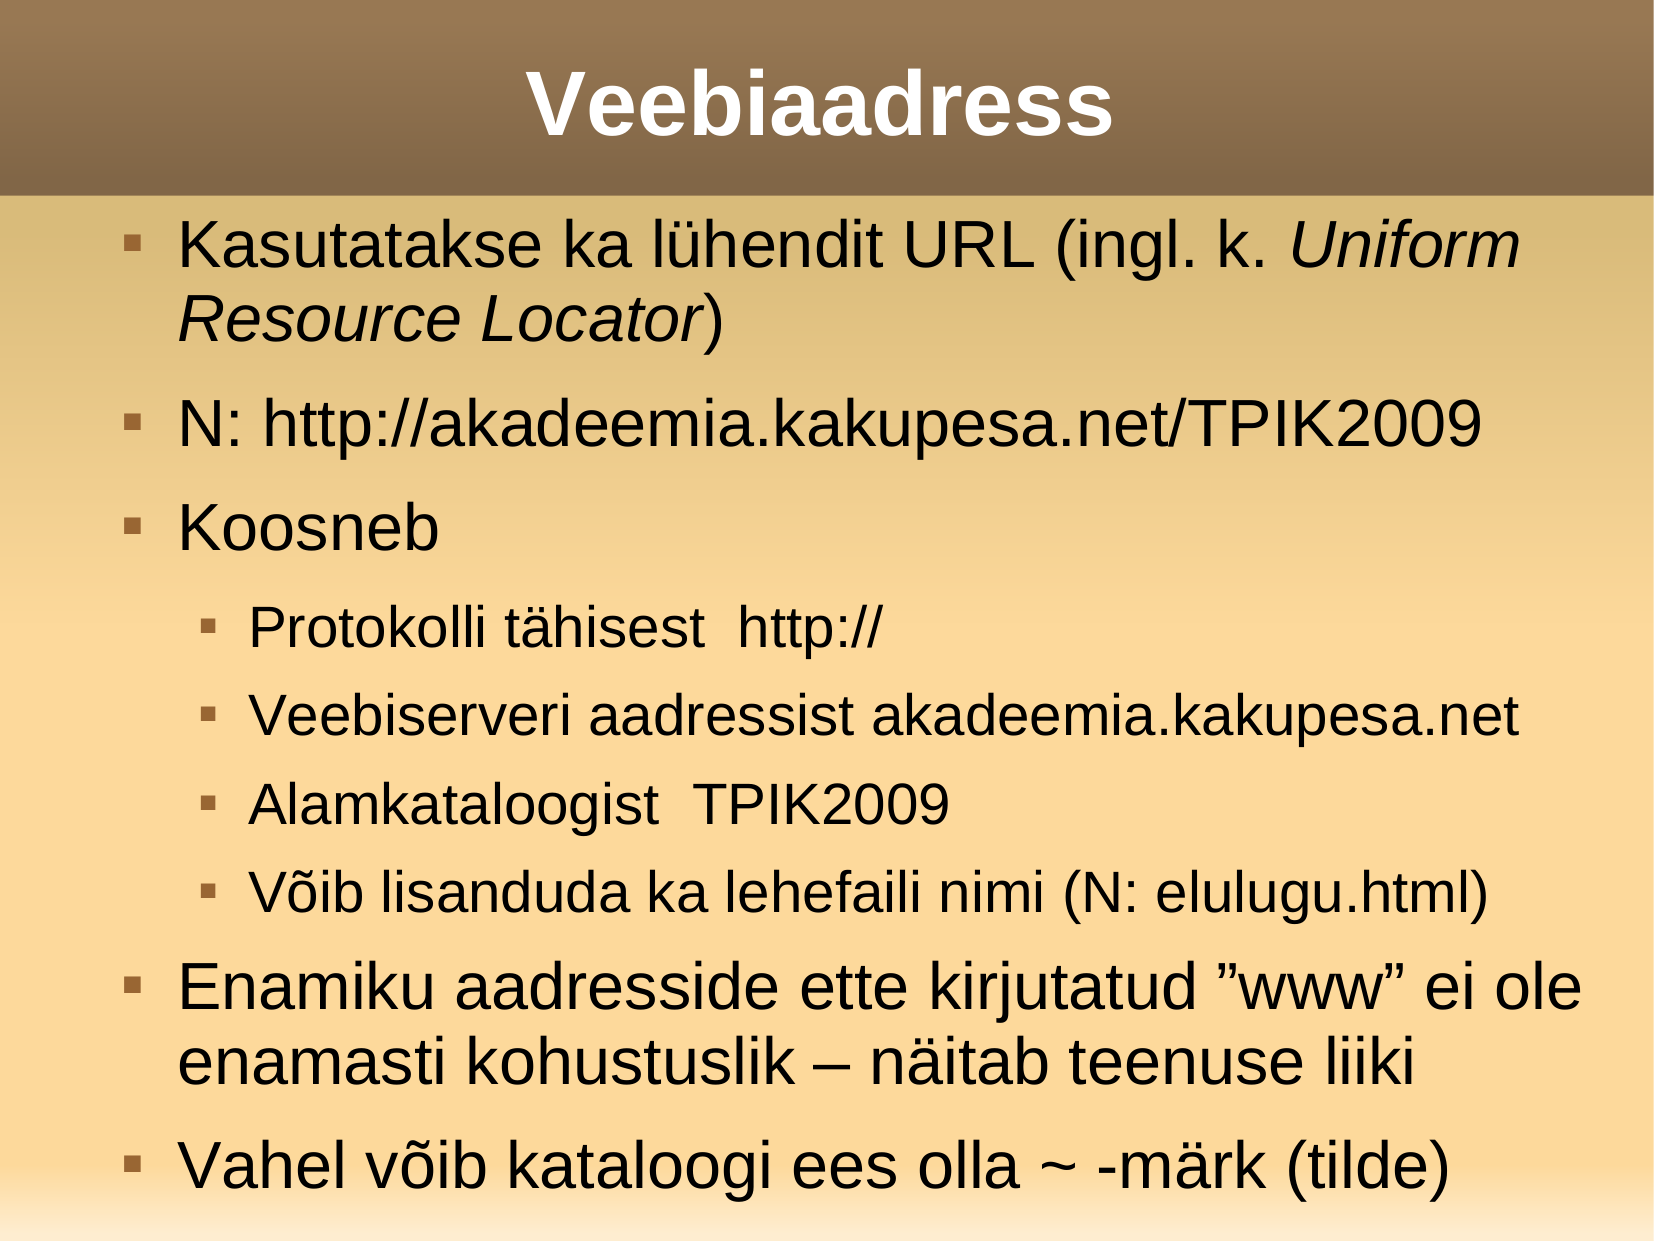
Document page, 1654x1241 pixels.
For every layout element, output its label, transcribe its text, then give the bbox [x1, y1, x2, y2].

list Kasutatakse ka lühendit URL (ingl. k. Uniform Resource Locator) N: http://akadeemia.kakupesa.net/TPIK2009 Koosneb Protokolli tähisest http:// Veebiserveri aadressist akadeemia.kakupesa.net Alamkataloogist TPIK2009 Võib lisanduda ka lehefaili nimi (N: elulugu.html) Enamiku aadresside ette kirjutatud ”www” ei ole enamasti kohustuslik – näitab teenuse liiki Vahel võib kataloogi ees olla ~ -märk (tilde) [106, 206, 1625, 1203]
title Veebiaadress [76, 7, 1565, 200]
picture [0, 0, 1654, 1241]
